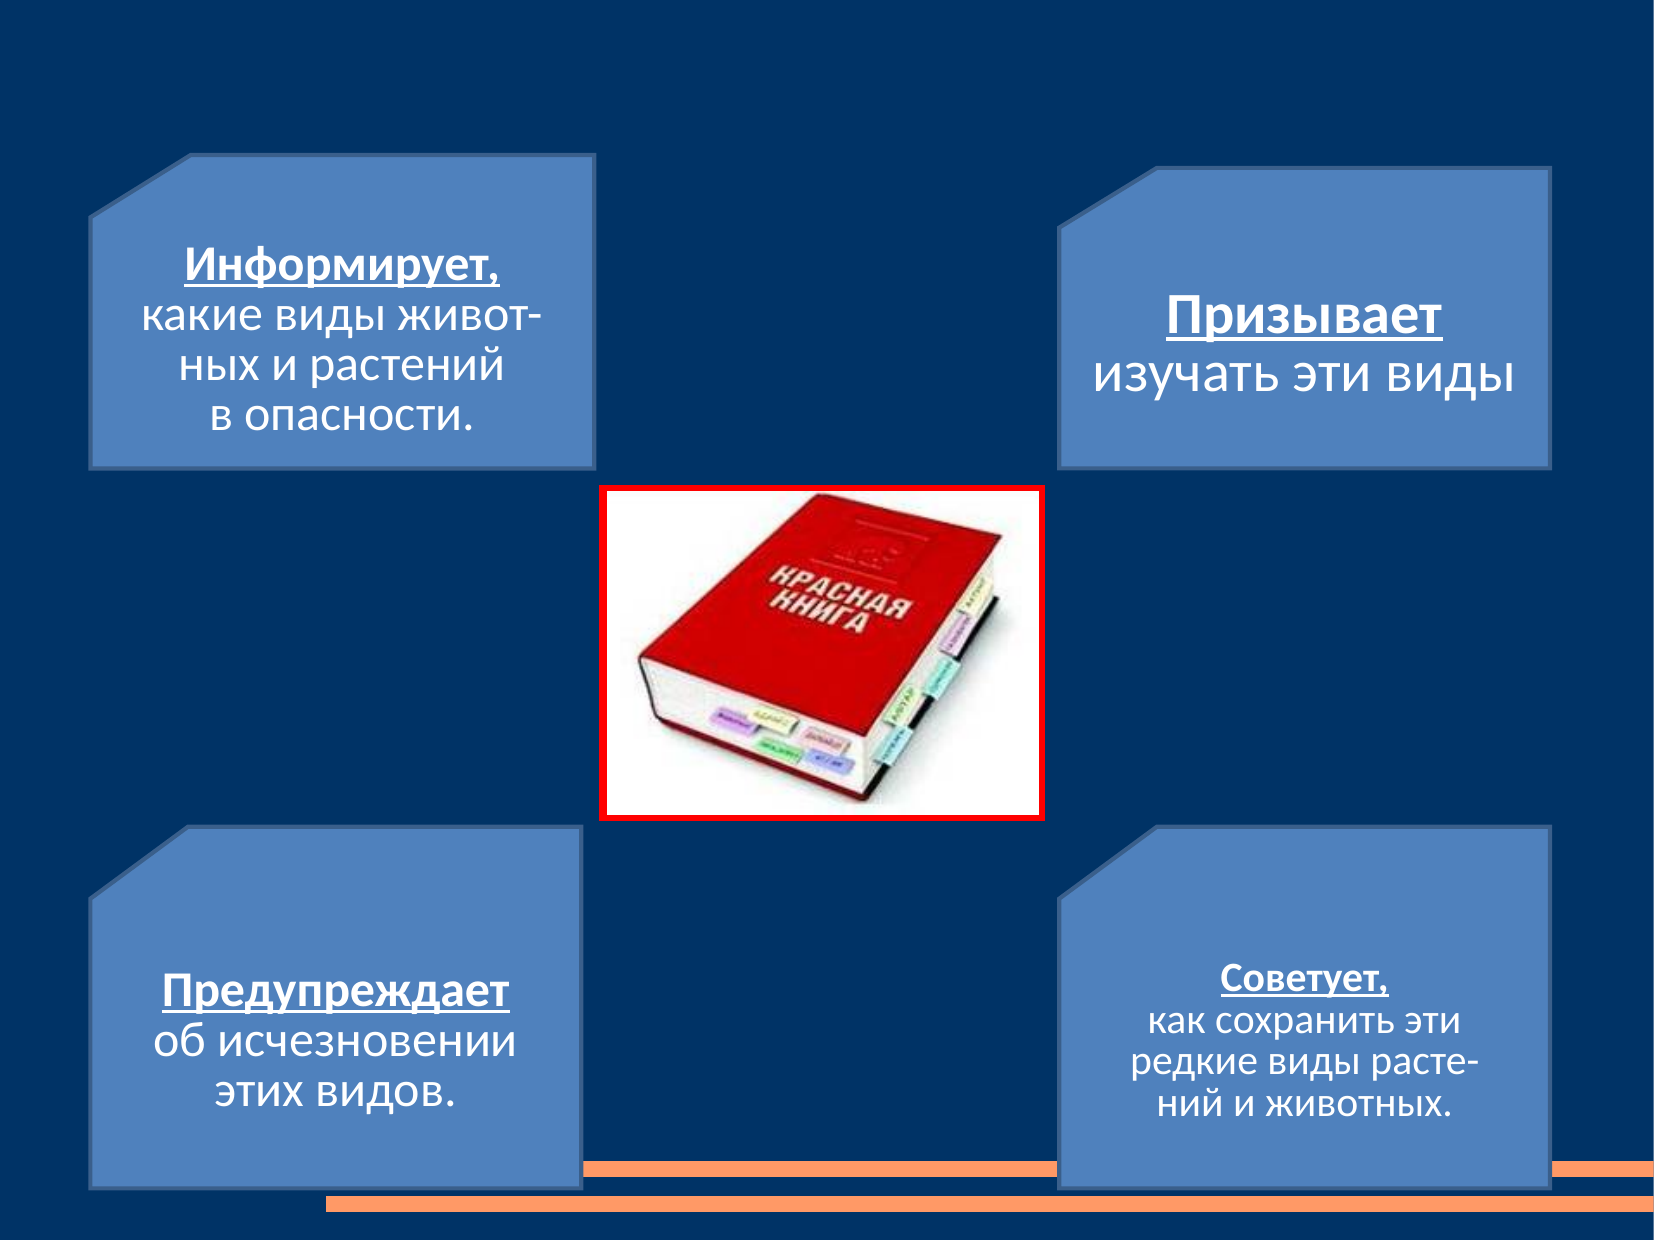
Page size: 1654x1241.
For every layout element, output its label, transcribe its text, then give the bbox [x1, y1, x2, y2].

text_box Информирует, какие виды живот- ных и растений в опасности. [90, 155, 595, 469]
picture [607, 490, 1039, 815]
text_box Призывает изучать эти виды [1059, 167, 1551, 469]
text_box Предупреждает об исчезновении этих видов. [90, 826, 582, 1189]
text_box Советует, как сохранить эти редкие виды расте- ний и животных. [1059, 826, 1551, 1189]
